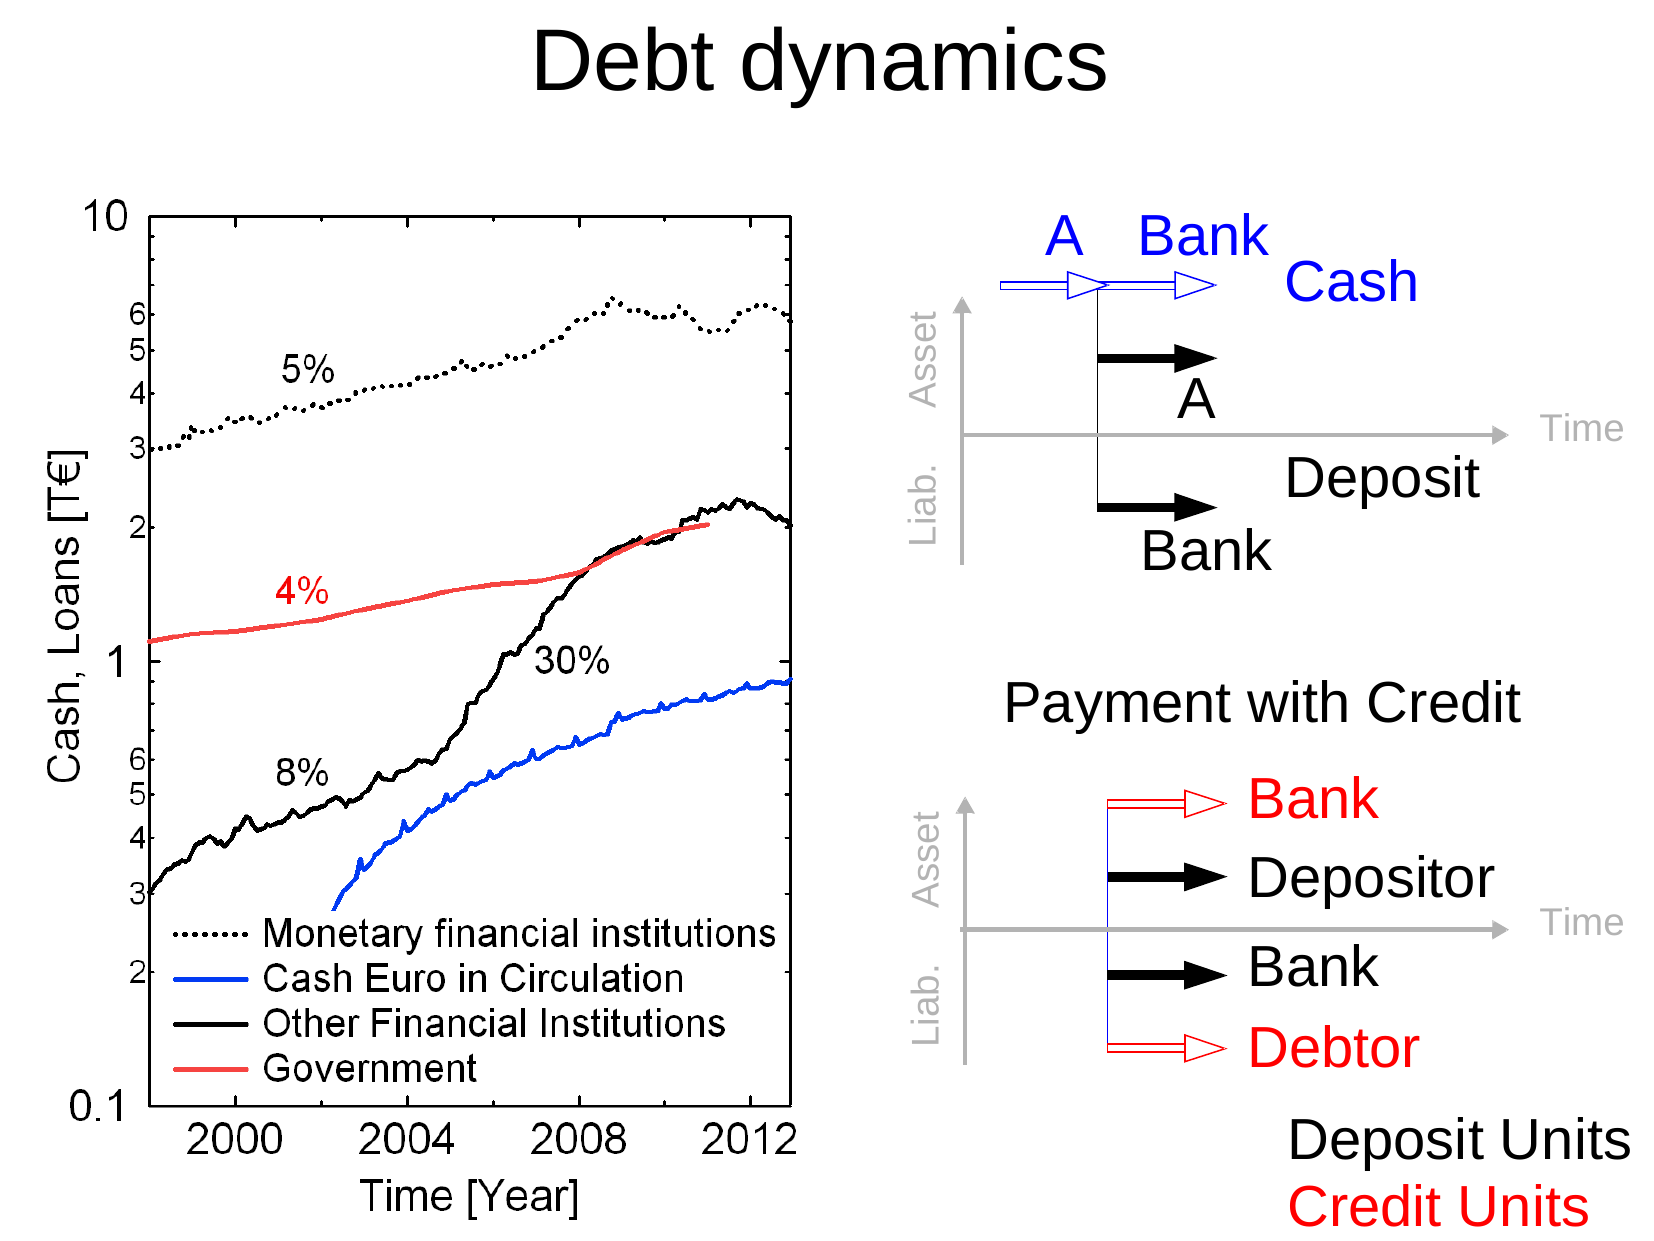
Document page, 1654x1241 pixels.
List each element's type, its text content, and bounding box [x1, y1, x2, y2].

text_box Liab. [903, 960, 949, 1048]
text_box Credit Units [1287, 1174, 1598, 1241]
text_box Bank [1137, 202, 1274, 270]
text_box Asset [900, 307, 946, 409]
text_box [955, 789, 1509, 1065]
text_box Bank [1140, 517, 1277, 586]
text_box A [1045, 202, 1105, 270]
text_box Payment with Credit [1003, 669, 1535, 738]
text_box Bank [1247, 766, 1384, 834]
text_box [952, 270, 1509, 565]
text_box Debtor [1247, 1014, 1426, 1082]
picture [38, 162, 842, 1221]
text_box Debt dynamics [530, 11, 1124, 113]
text_box Asset [903, 807, 949, 909]
text_box Deposit Units [1287, 1107, 1641, 1175]
text_box Deposit [1284, 444, 1486, 513]
text_box Cash [1284, 248, 1424, 317]
text_box Liab. [900, 460, 946, 548]
text_box Time [1539, 406, 1628, 452]
text_box Depositor [1247, 844, 1502, 913]
text_box A [1177, 365, 1237, 433]
text_box Time [1539, 900, 1628, 946]
text_box Bank [1247, 934, 1384, 1002]
